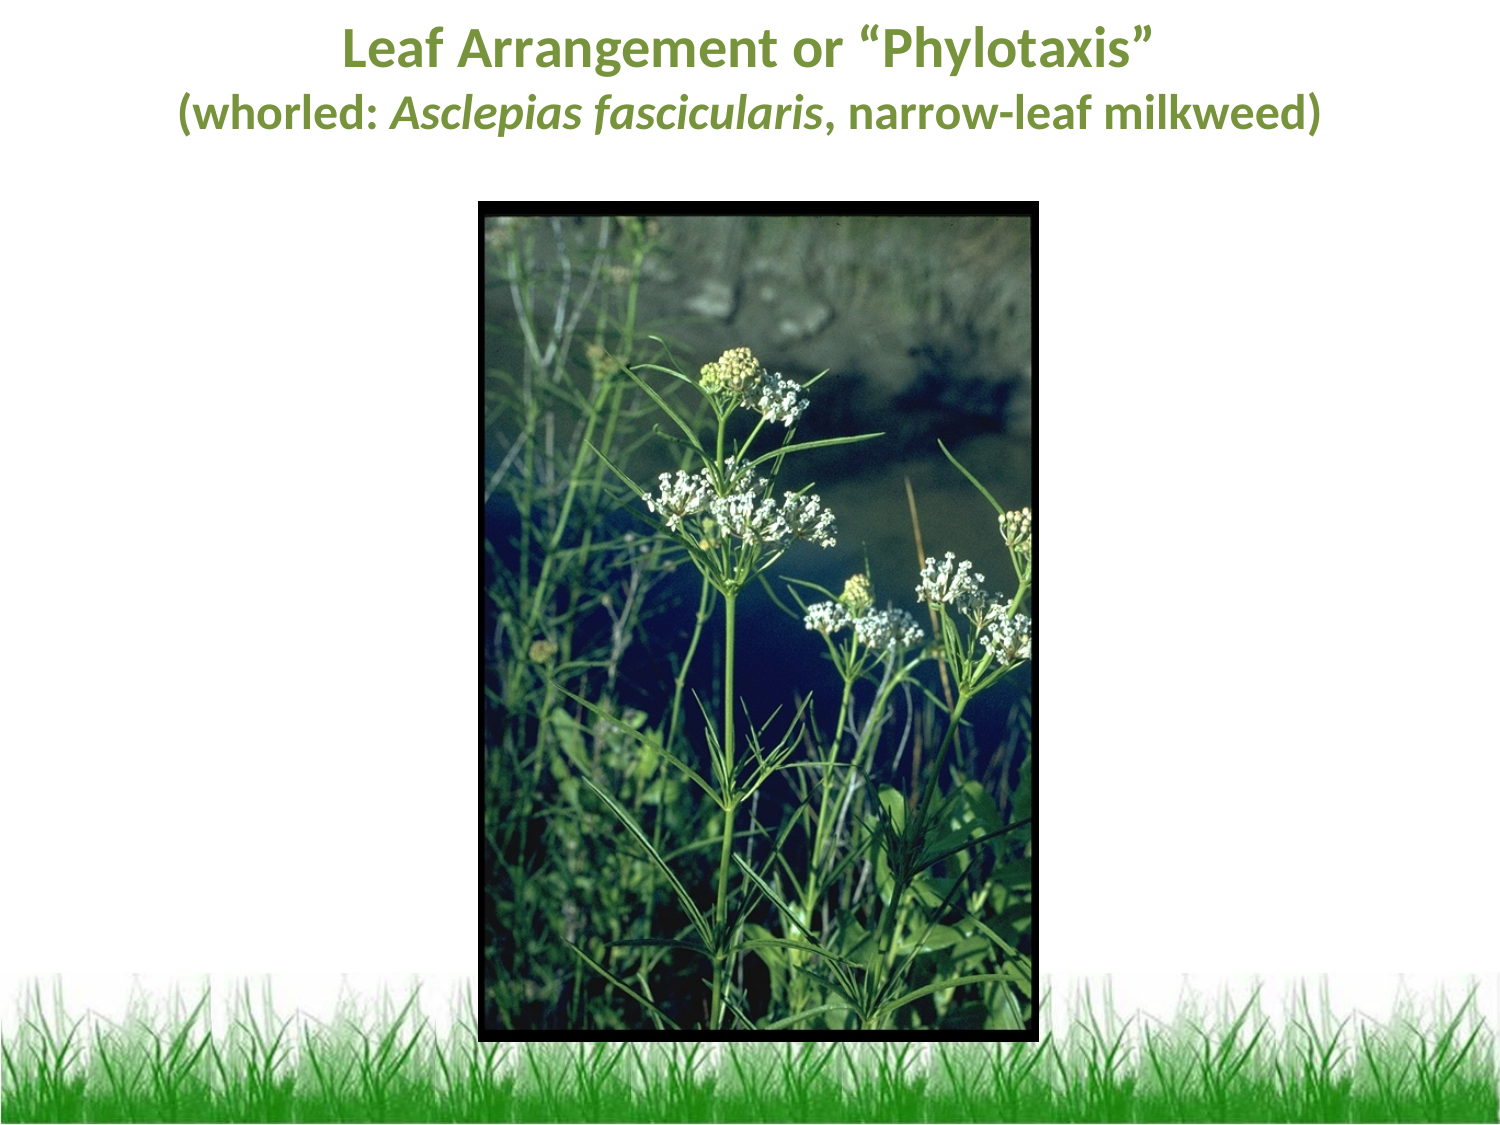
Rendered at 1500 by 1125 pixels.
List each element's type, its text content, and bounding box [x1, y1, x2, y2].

picture [0, 201, 1500, 1125]
title Leaf Arrangement or “Phylotaxis” (whorled: Asclepias fascicularis, narrow-leaf milkweed) [75, 0, 1425, 150]
